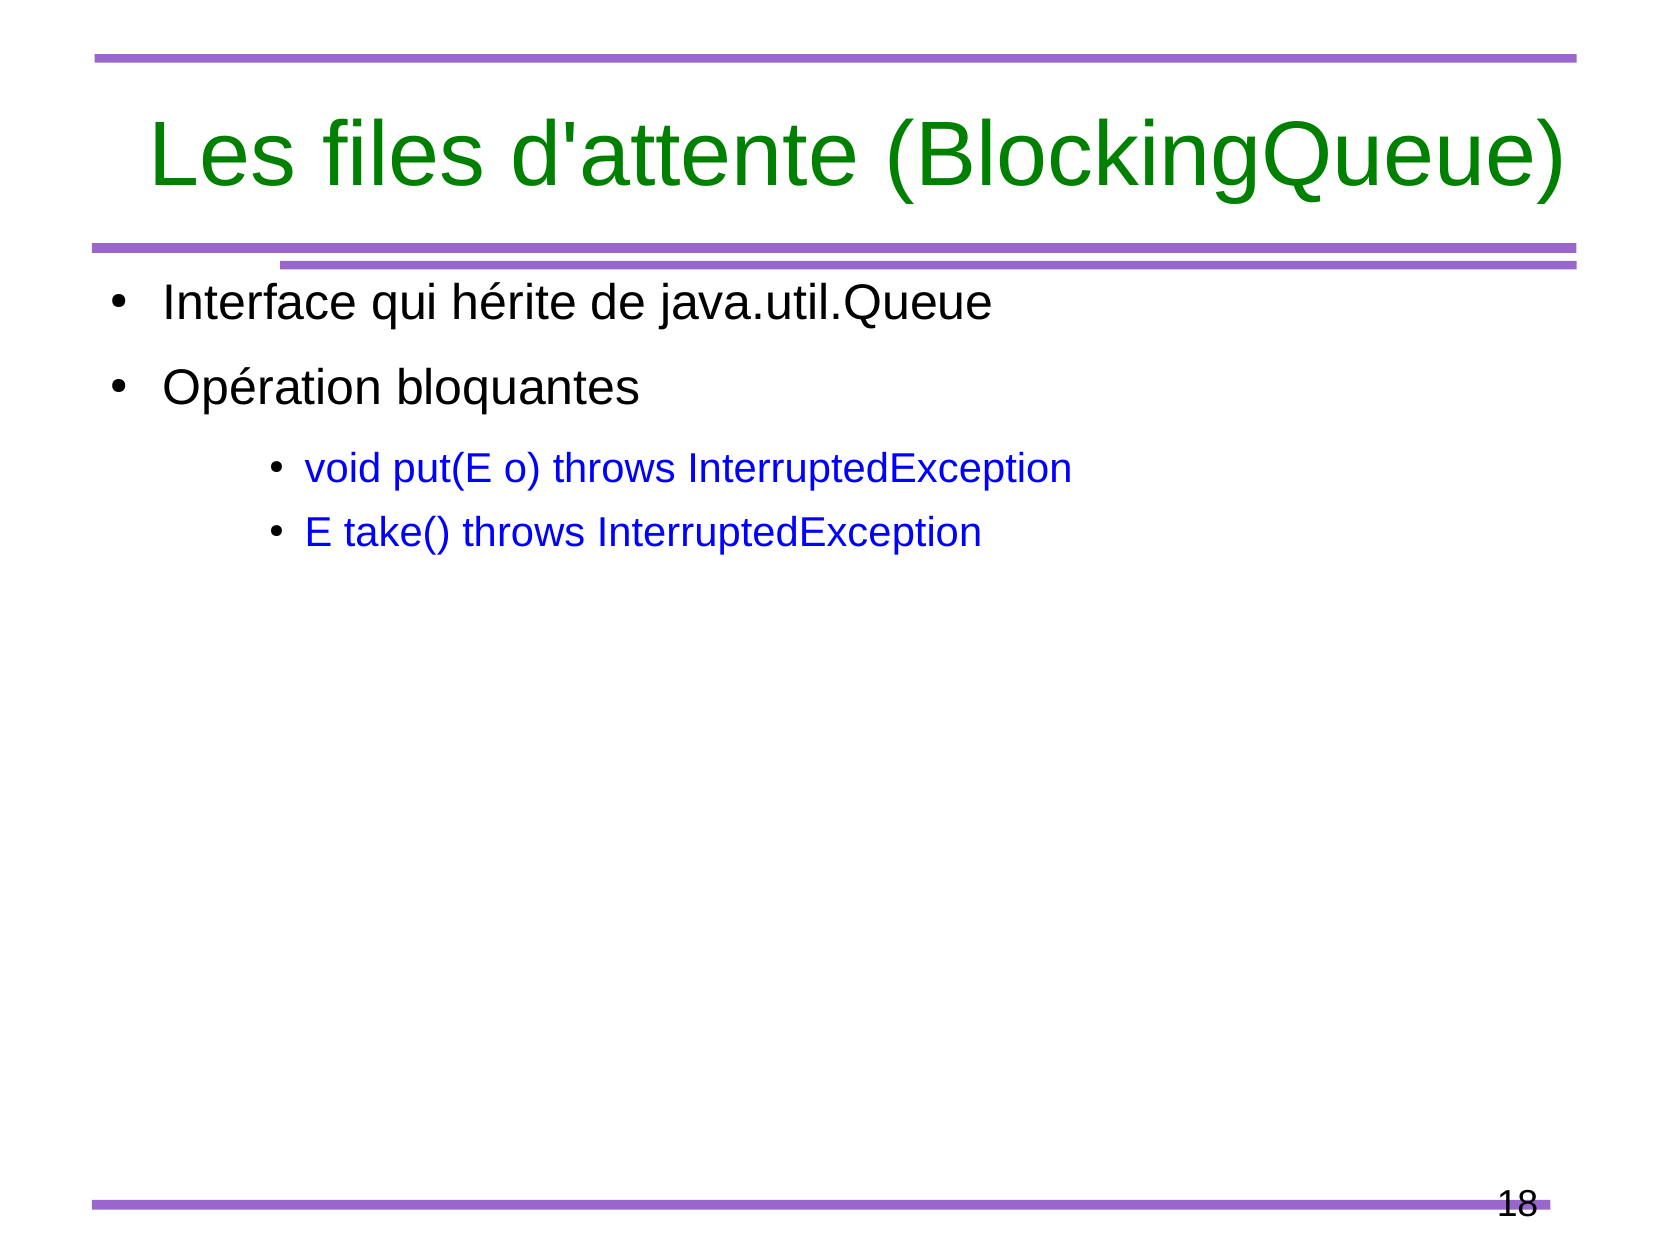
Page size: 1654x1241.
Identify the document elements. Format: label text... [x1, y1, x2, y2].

title Les files d'attente (BlockingQueue) [84, 49, 1570, 257]
list Interface qui hérite de java.util.Queue Opération bloquantes void put(E o) throws InterruptedException E take() throws InterruptedException [92, 273, 1563, 1122]
